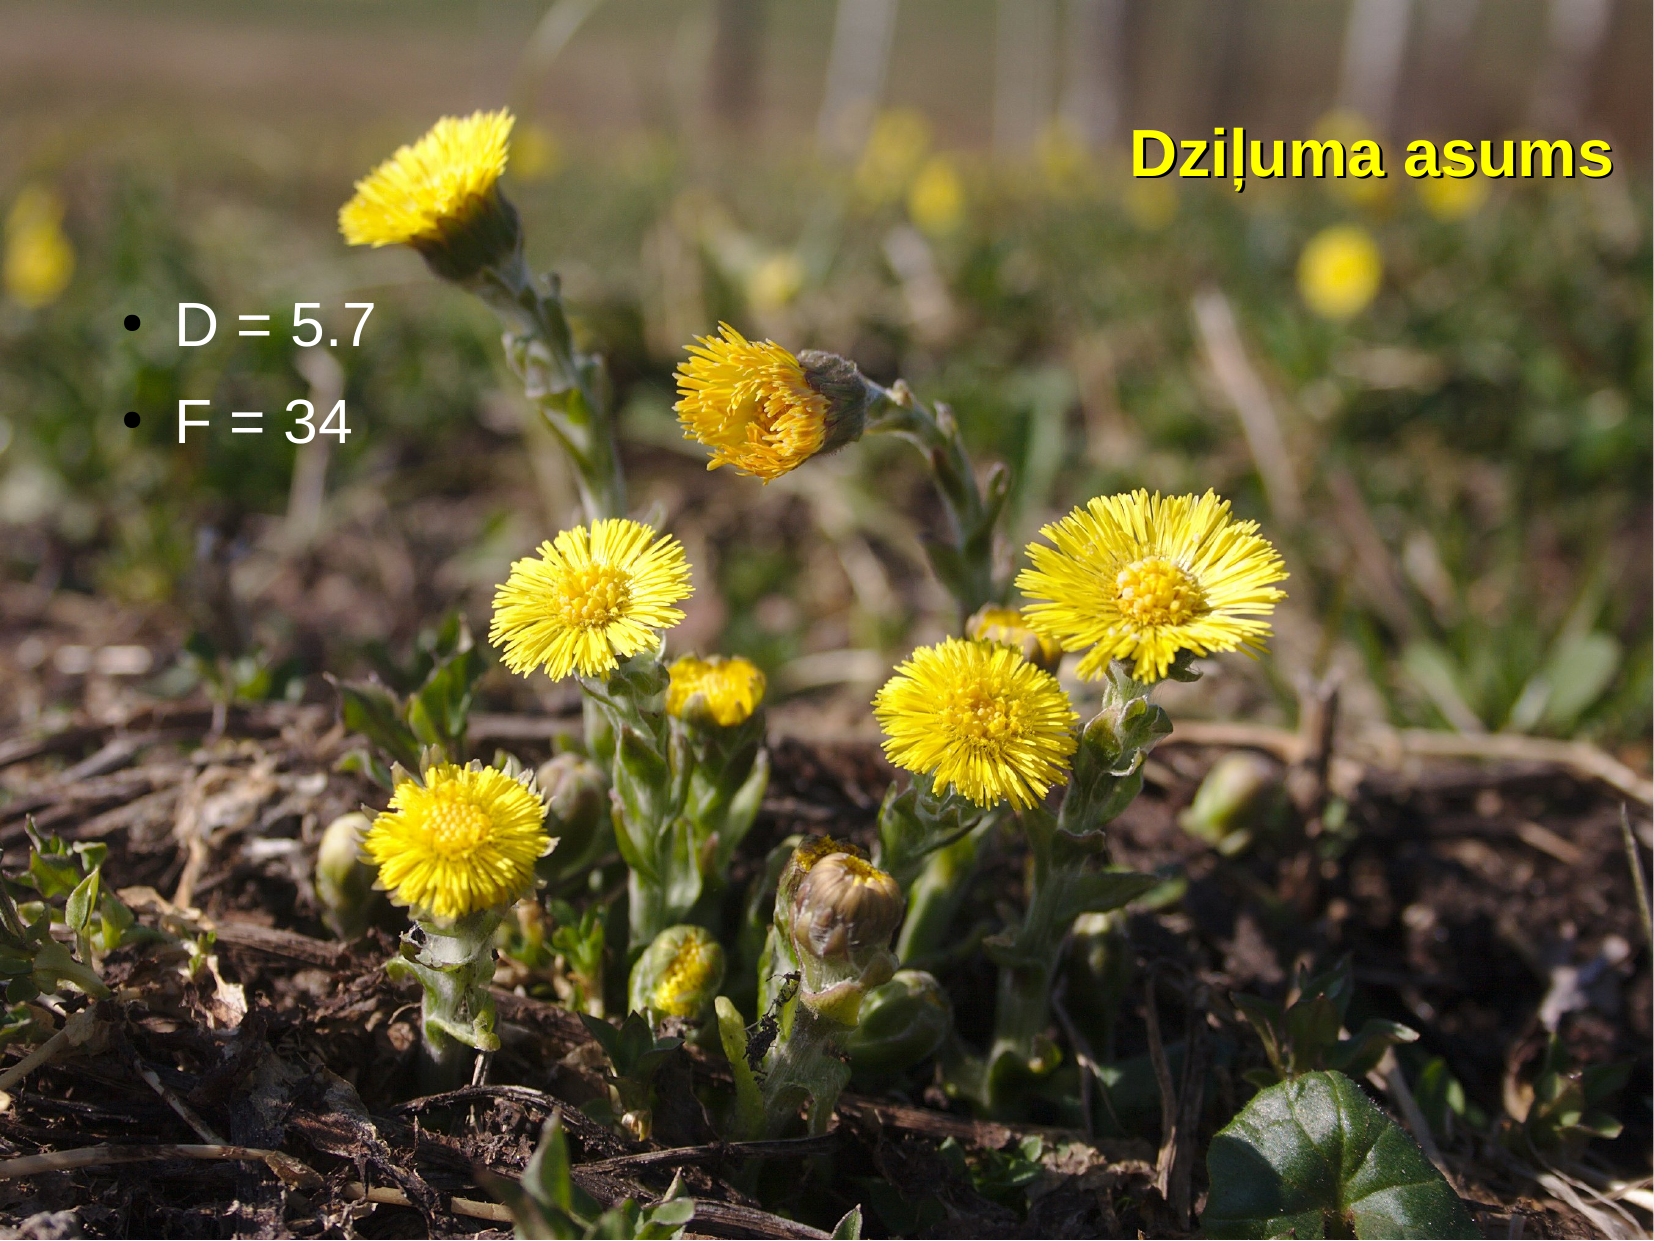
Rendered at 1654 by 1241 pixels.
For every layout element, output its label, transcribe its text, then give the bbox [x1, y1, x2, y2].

picture [0, 0, 1654, 1240]
title Dziļuma asums [42, 49, 1615, 257]
list D = 5.7 F = 34 [37, 290, 1620, 1010]
